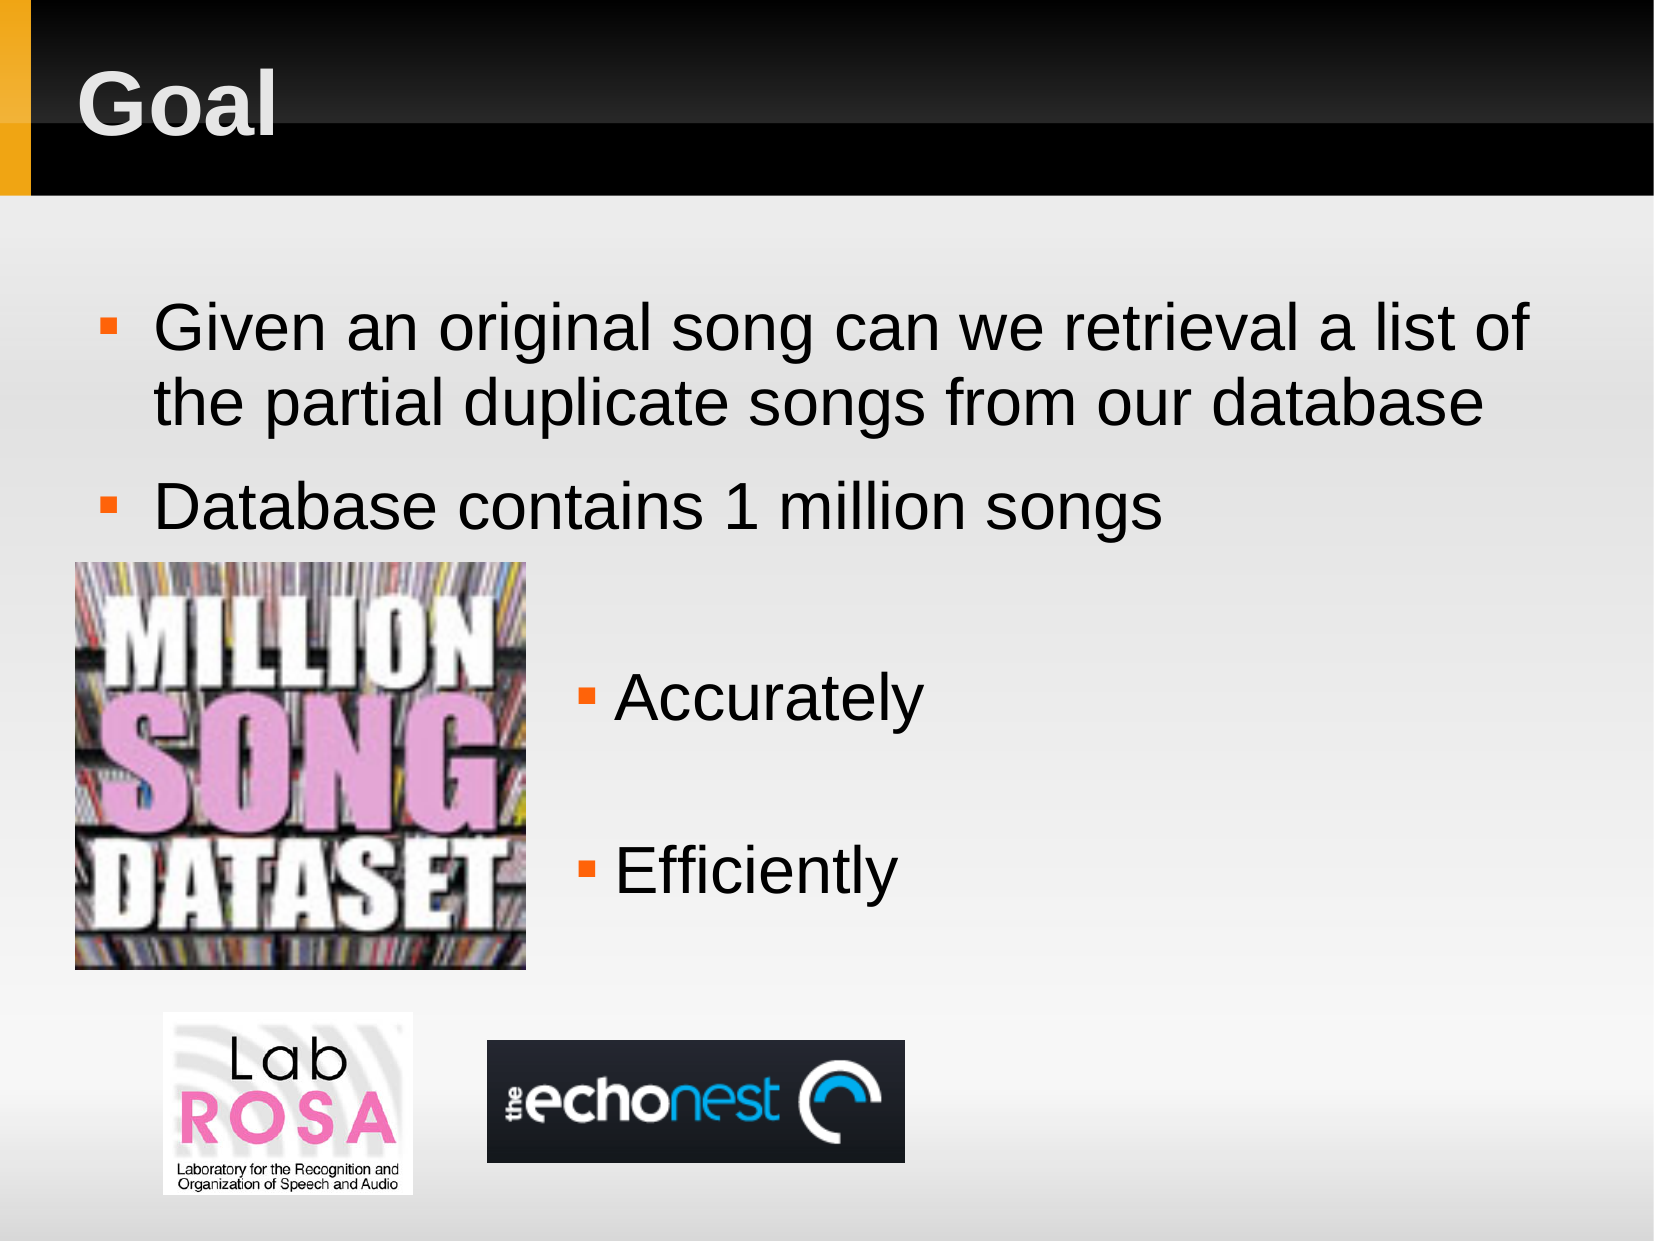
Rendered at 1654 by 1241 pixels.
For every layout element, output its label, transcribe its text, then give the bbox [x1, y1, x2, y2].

picture [0, 0, 1654, 1241]
list Given an original song can we retrieval a list of the partial duplicate songs from our database Database contains 1 million songs Accurately Efficiently [82, 290, 1571, 1109]
title Goal [76, 0, 1565, 208]
